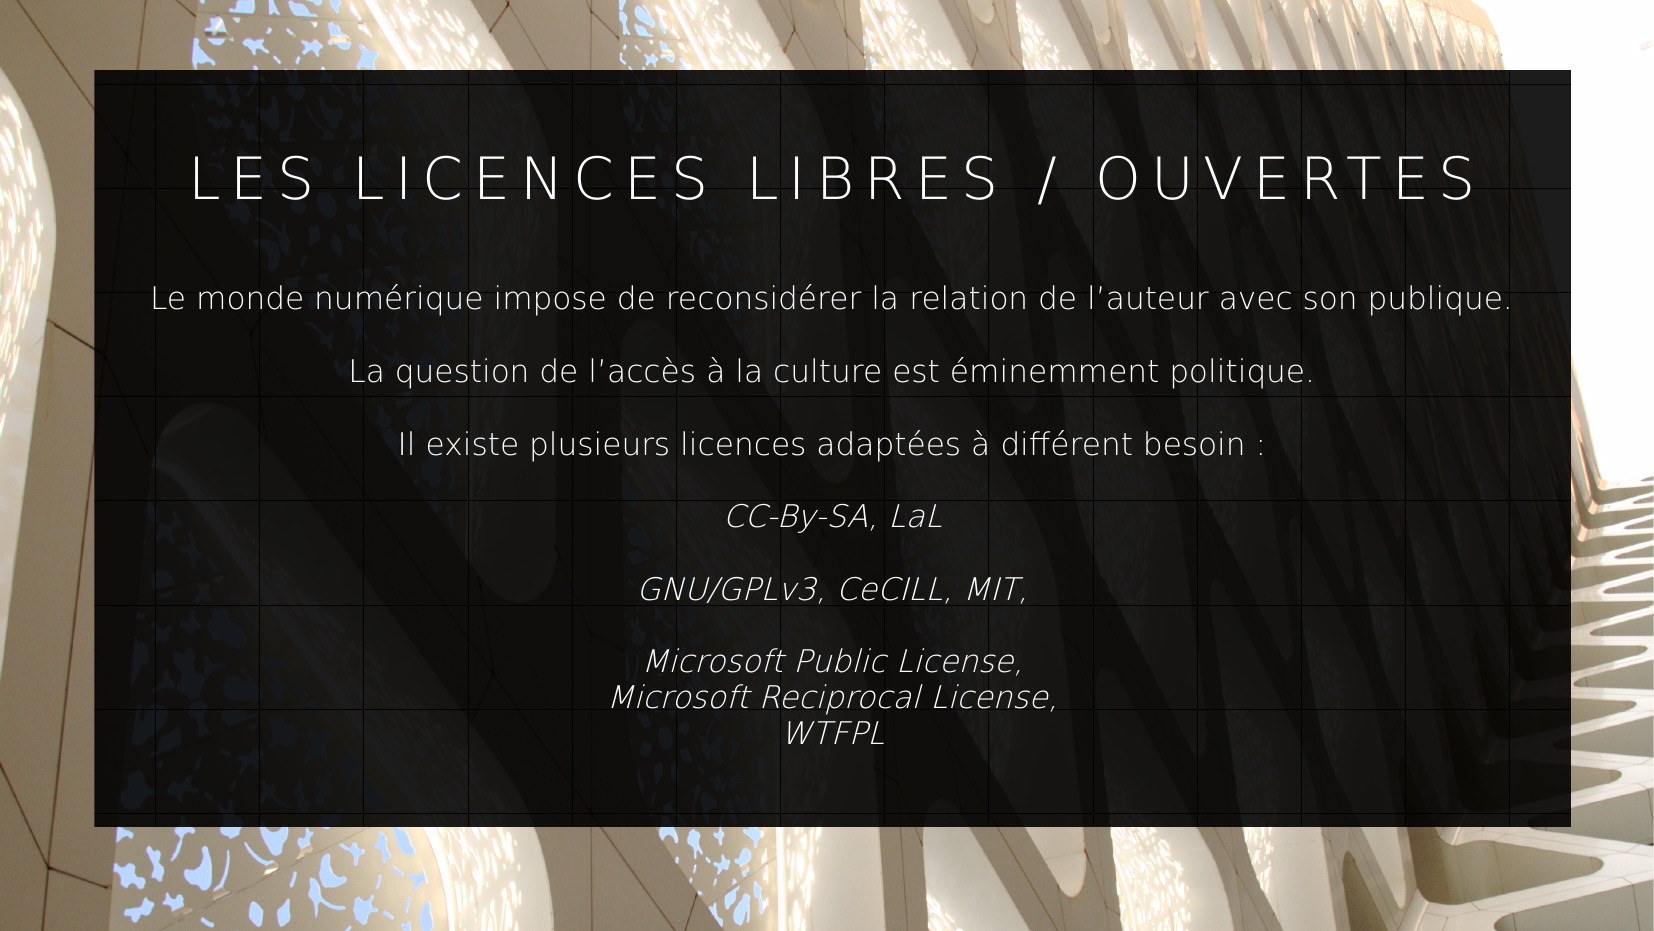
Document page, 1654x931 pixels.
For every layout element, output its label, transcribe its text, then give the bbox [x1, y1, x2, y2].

text_box LES LICENCES LIBRES / OUVERTES Le monde numérique impose de reconsidérer la relation de l’auteur avec son publique. La question de l’accès à la culture est éminemment politique. Il existe plusieurs licences adaptées à différent besoin : CC-By-SA, LaL GNU/GPLv3, CeCILL, MIT, Microsoft Public License, Microsoft Reciprocal License, WTFPL [94, 70, 1571, 827]
picture [0, 0, 1654, 931]
